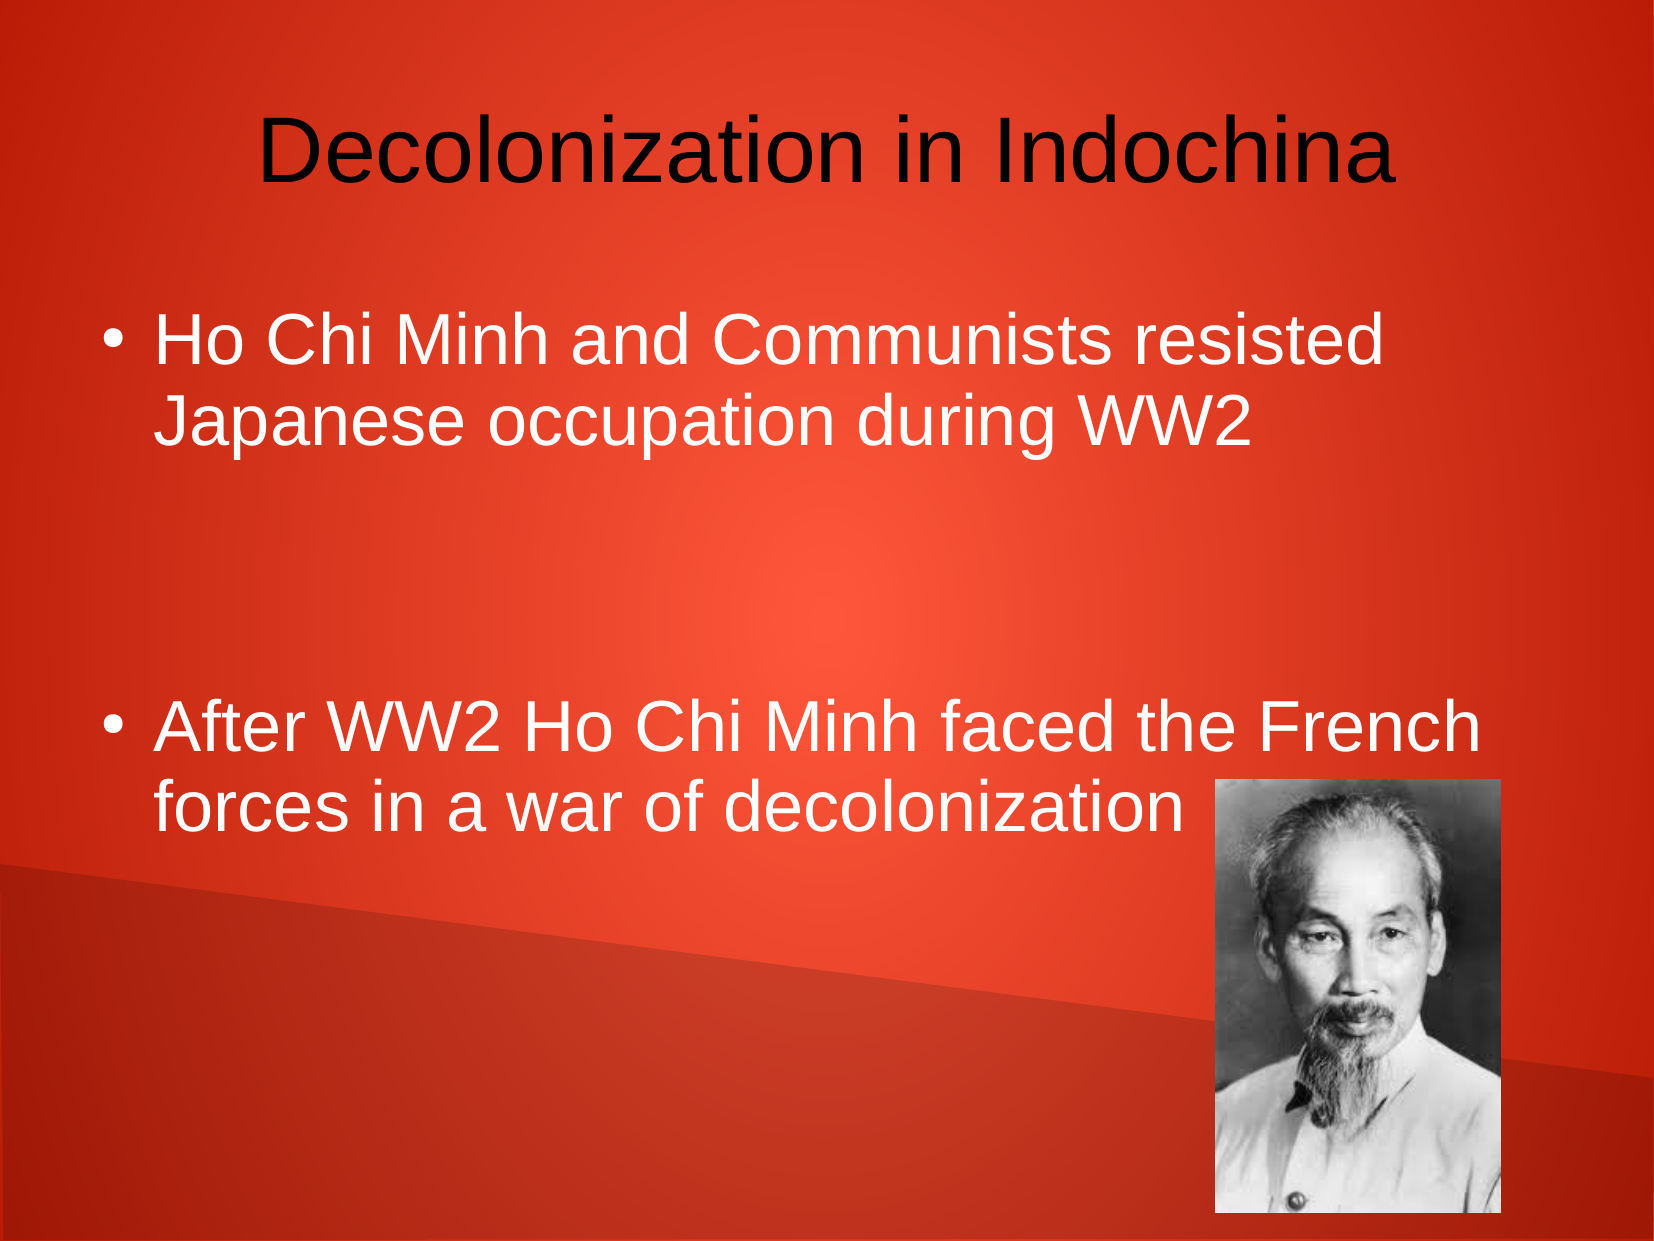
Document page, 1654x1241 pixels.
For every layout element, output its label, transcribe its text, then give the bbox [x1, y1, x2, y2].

list Ho Chi Minh and Communists resisted Japanese occupation during WW2 After WW2 Ho Chi Minh faced the French forces in a war of decolonization [82, 299, 1571, 1019]
picture [1215, 779, 1501, 1213]
title Decolonization in Indochina [82, 47, 1571, 252]
